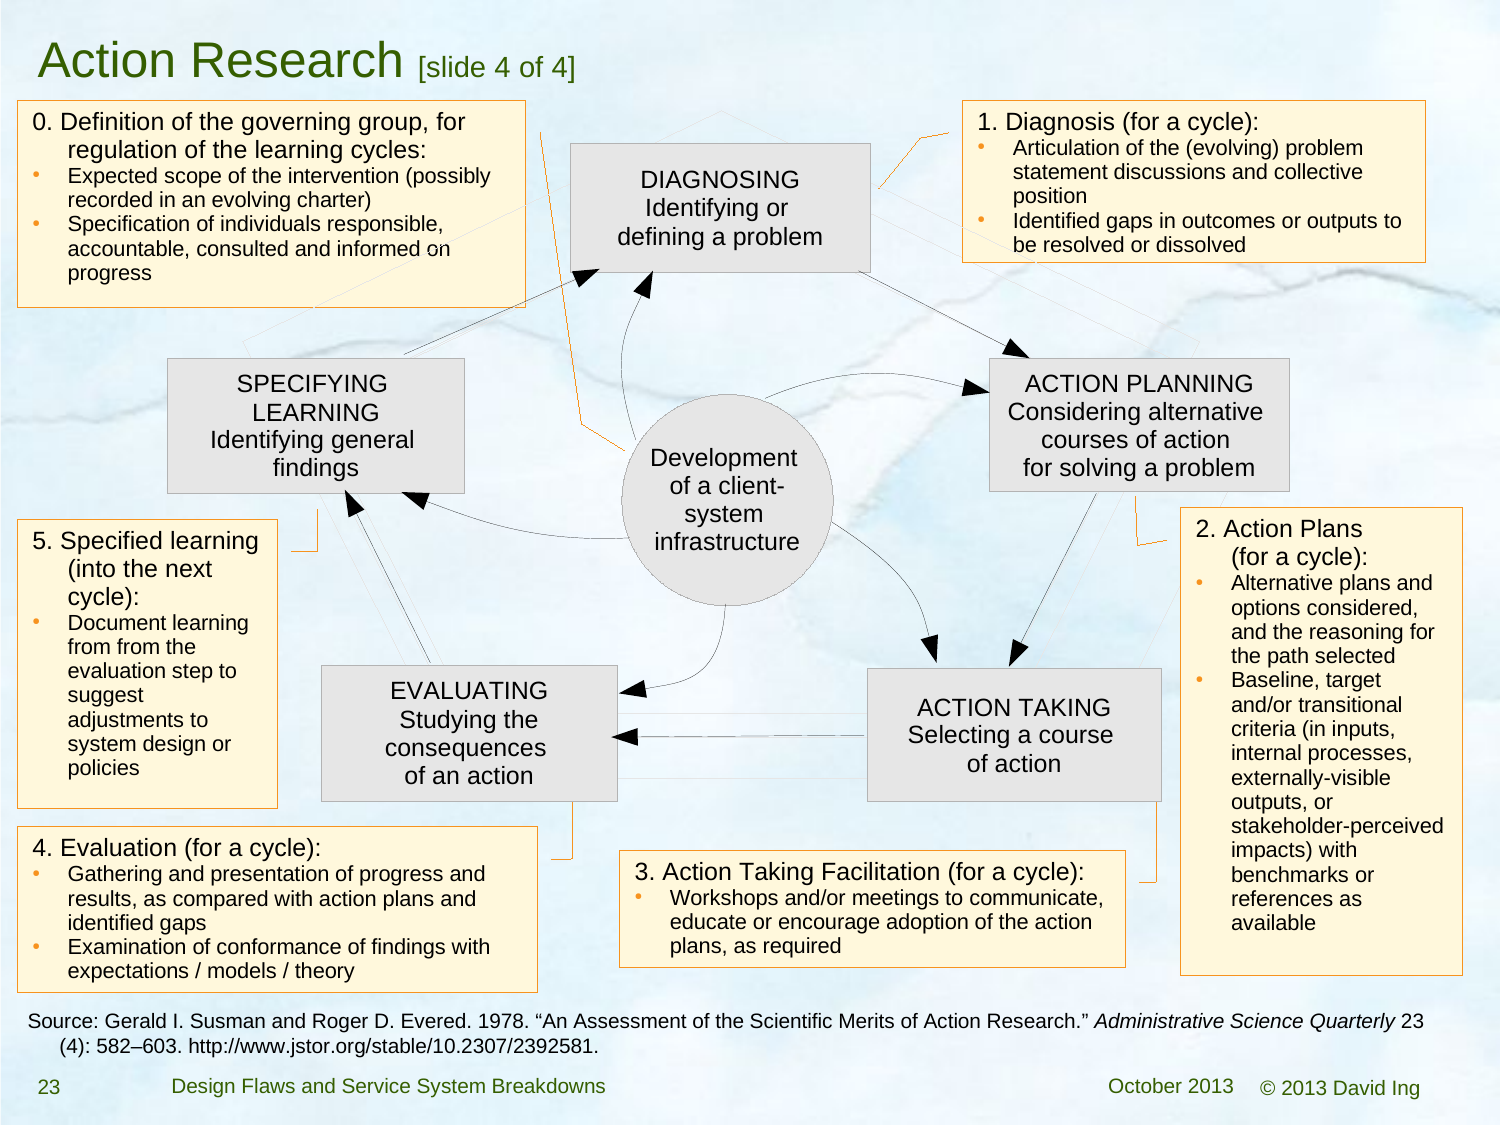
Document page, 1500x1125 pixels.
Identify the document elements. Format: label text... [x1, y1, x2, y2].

text_box ACTION PLANNING Considering alternative courses of action for solving a problem [989, 358, 1290, 492]
text_box DIAGNOSING Identifying or defining a problem [570, 143, 871, 273]
text_box 2. Action Plans (for a cycle): Alternative plans and options considered, and the reasoning for the path selected Baseline, target and/or transitional criteria (in inputs, internal processes, externally-visible outputs, or stakeholder-perceived impacts) with benchmarks or references as available [1181, 508, 1463, 975]
text_box 5. Specified learning (into the next cycle): Document learning from from the evaluation step to suggest adjustments to system design or policies [17, 519, 277, 809]
text_box ACTION TAKING Selecting a course of action [867, 668, 1162, 802]
text_box 1. Diagnosis (for a cycle): Articulation of the (evolving) problem statement discussions and collective position Identified gaps in outcomes or outputs to be resolved or dissolved [963, 100, 1425, 262]
title Action Research [slide 4 of 4] [37, 37, 1463, 152]
text_box 0. Definition of the governing group, for regulation of the learning cycles: Expected scope of the intervention (possibly recorded in an evolving charter) Specification of individuals responsible, accountable, consulted and informed on progress [18, 100, 525, 307]
text_box 4. Evaluation (for a cycle): Gathering and presentation of progress and results, as compared with action plans and identified gaps Examination of conformance of findings with expectations / models / theory [18, 827, 537, 992]
text_box SPECIFYING LEARNING Identifying general findings [167, 358, 465, 494]
text_box Source: Gerald I. Susman and Roger D. Evered. 1978. “An Assessment of the Scientific Merits of Action Research.” Administrative Science Quarterly 23 (4): 582–603. http://www.jstor.org/stable/10.2307/2392581. [12, 1000, 1445, 1076]
text_box EVALUATING Studying the consequences of an action [321, 665, 618, 802]
text_box Development of a client- system infrastructure [621, 394, 834, 606]
picture [0, 0, 1500, 1125]
text_box 3. Action Taking Facilitation (for a cycle): Workshops and/or meetings to communicate, educate or encourage adoption of the action plans, as required [620, 850, 1125, 967]
